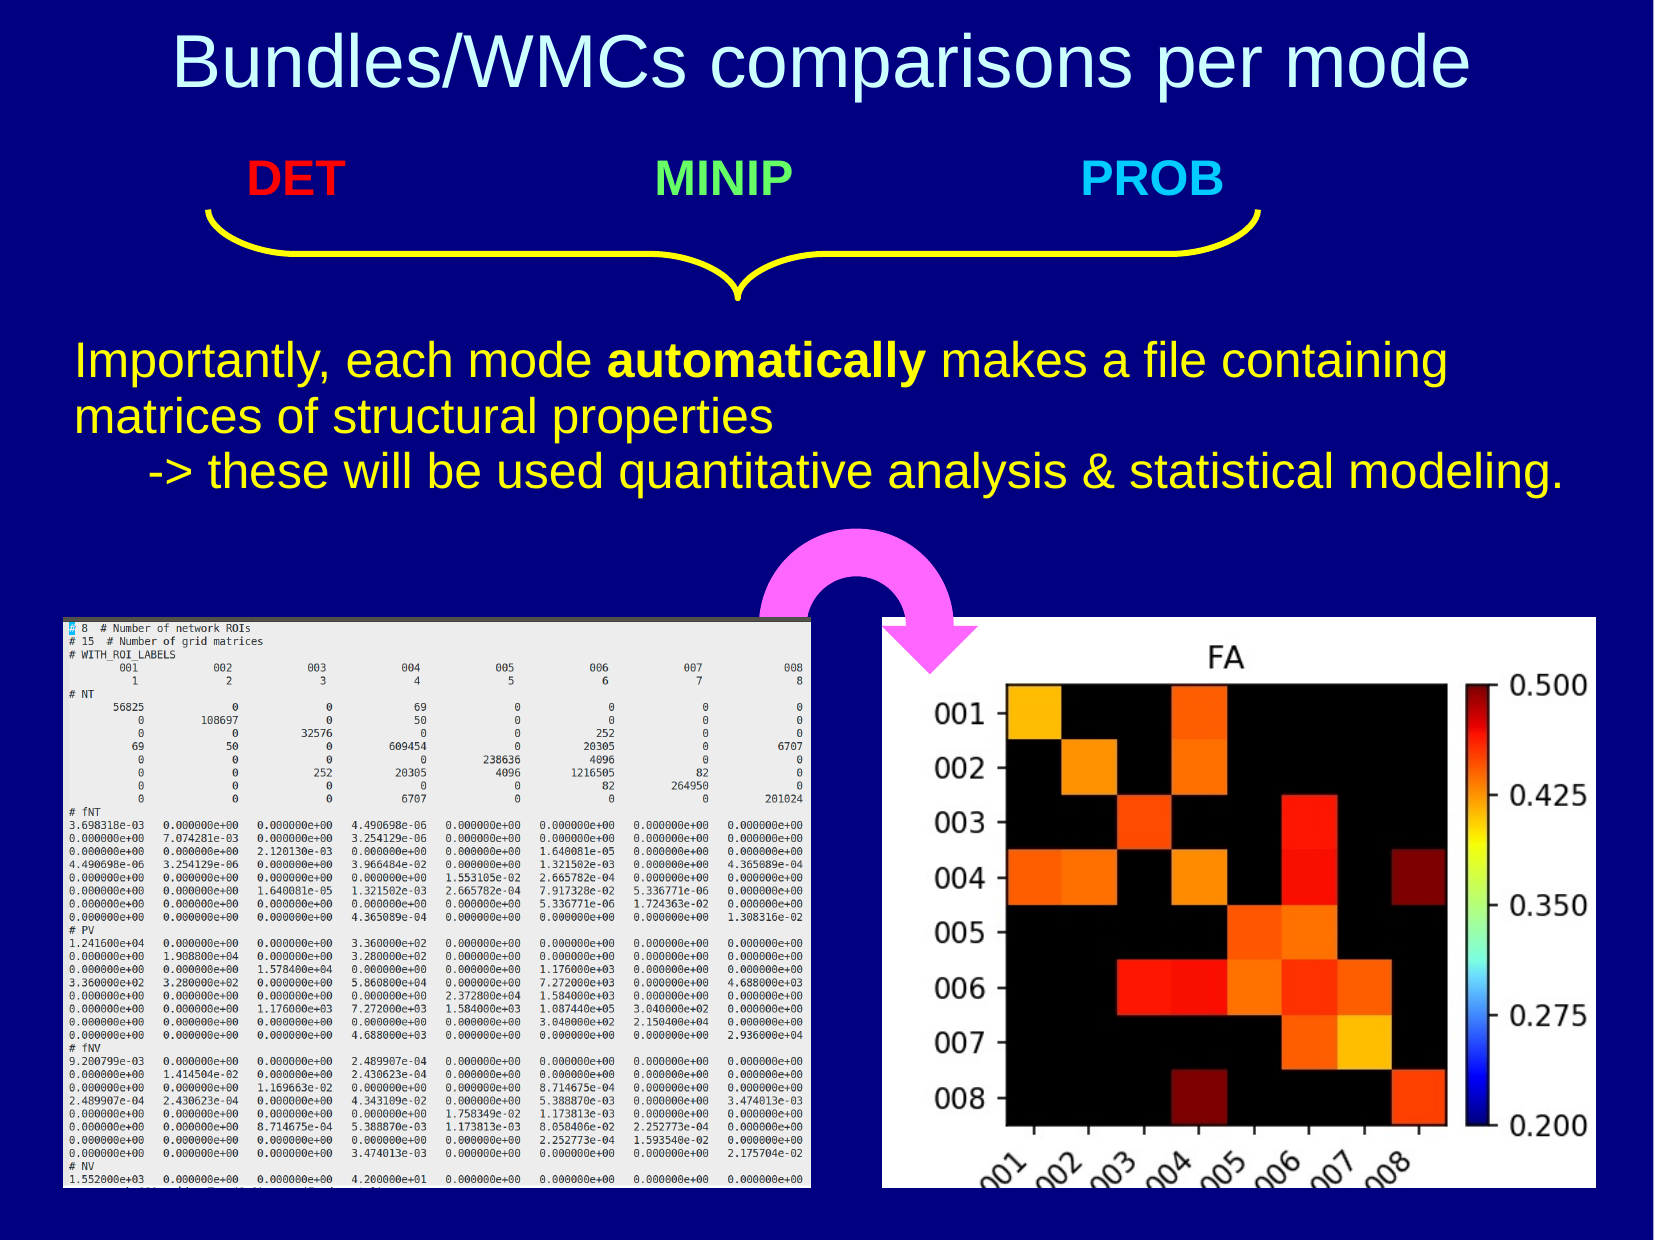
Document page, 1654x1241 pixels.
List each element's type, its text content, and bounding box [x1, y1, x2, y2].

picture [882, 617, 905, 625]
picture [63, 617, 811, 1188]
text_box MINIP [639, 143, 809, 214]
text_box DET [231, 143, 361, 214]
text_box PROB [1065, 143, 1240, 214]
picture [882, 617, 1596, 1188]
text_box [759, 528, 979, 675]
title Bundles/WMCs comparisons per mode [29, 7, 1616, 116]
text_box Importantly, each mode automatically makes a file containing matrices of structural properties -> these will be used quantitative analysis & statistical modeling. [59, 324, 1581, 507]
